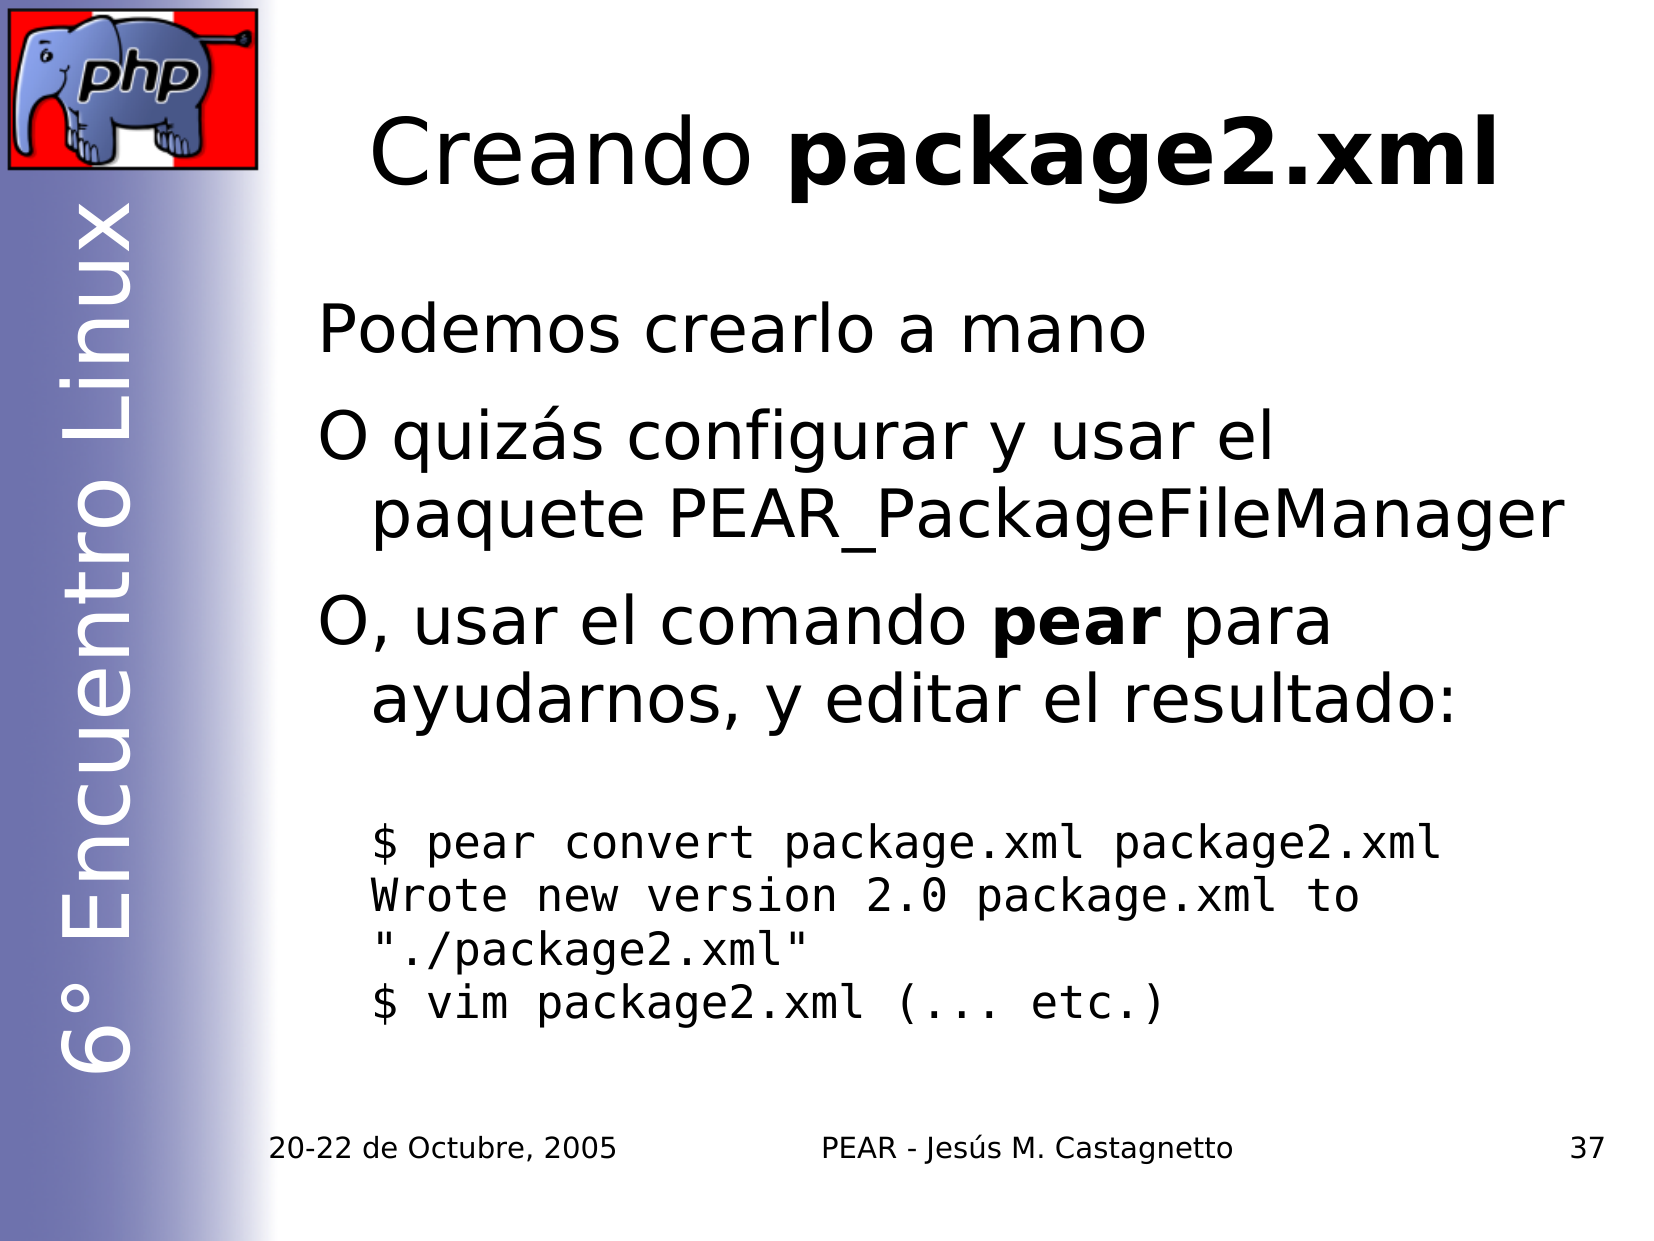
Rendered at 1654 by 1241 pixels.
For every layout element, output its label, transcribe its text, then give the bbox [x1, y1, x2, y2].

picture [0, 0, 1654, 1241]
title Creando package2.xml [300, 49, 1571, 257]
list Podemos crearlo a mano O quizás configurar y usar el paquete PEAR_PackageFileManager O, usar el comando pear para ayudarnos, y editar el resultado: $ pear convert package.xml package2.xml Wrote new version 2.0 package.xml to "./package2.xml" $ vim package2.xml (... etc.) [300, 290, 1571, 1109]
